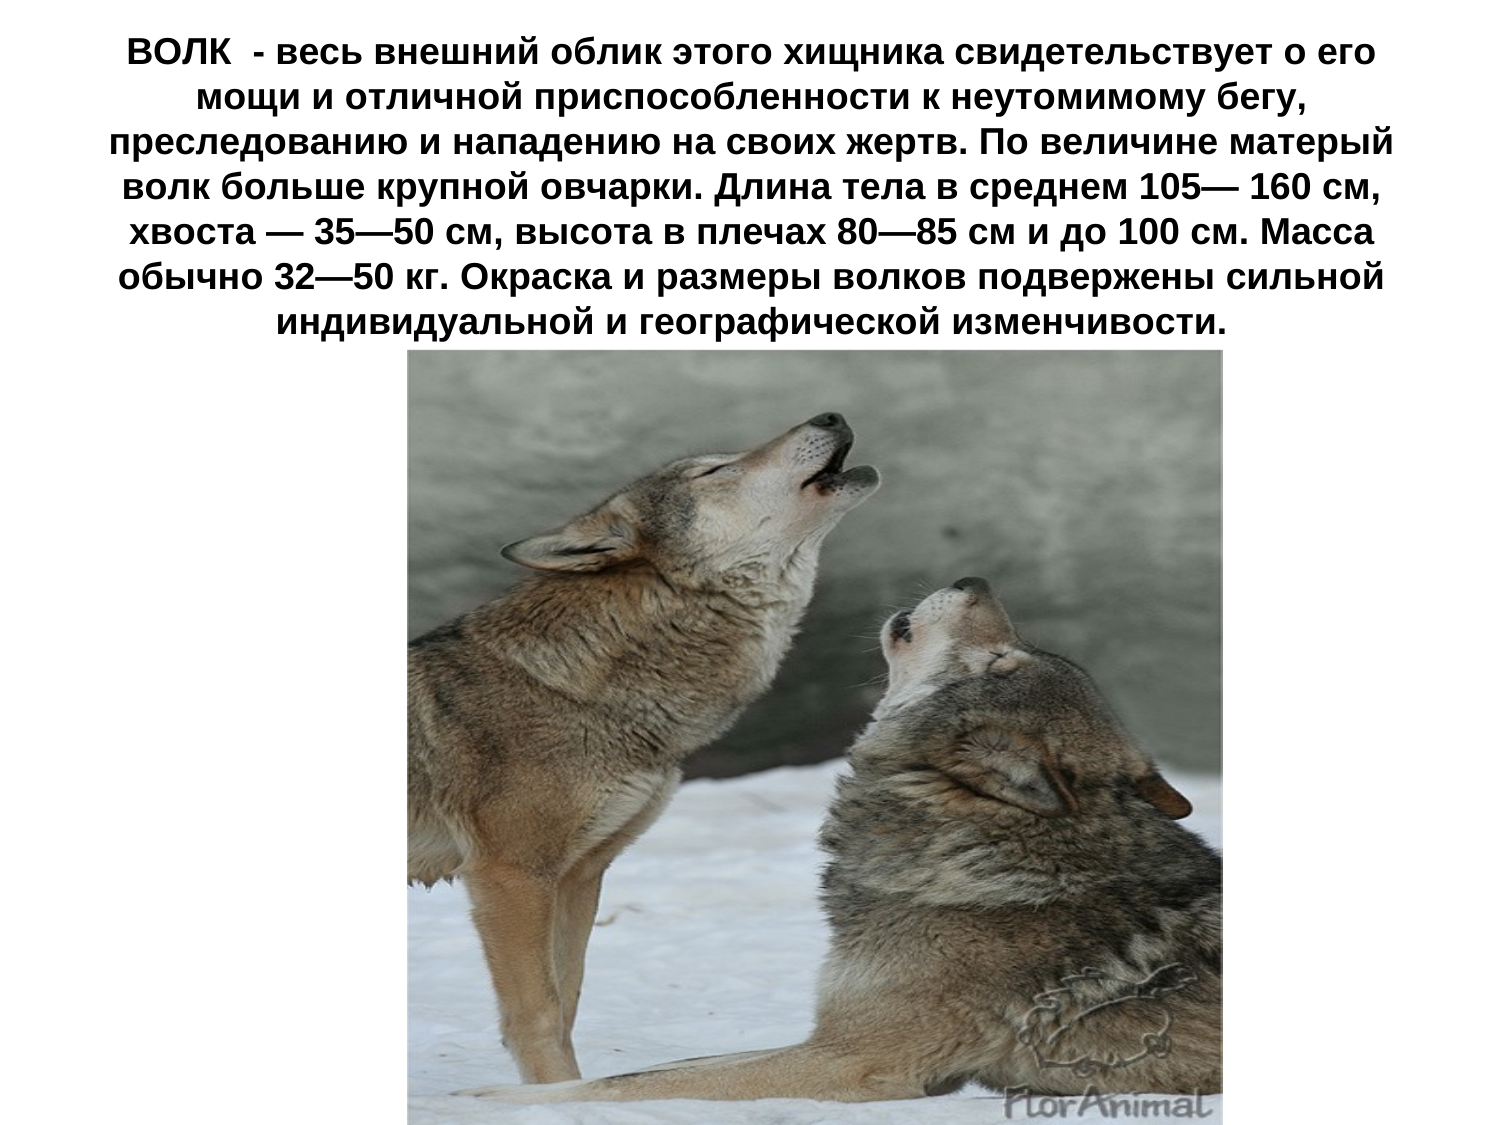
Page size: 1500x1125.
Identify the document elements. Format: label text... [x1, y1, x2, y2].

title ВОЛК - весь внешний облик этого хищника свидетельствует о его мощи и отличной приспособленности к неутомимому бегу, преследованию и нападению на своих жертв. По величине матерый волк больше крупной овчарки. Длина тела в среднем 105— 160 см, хвоста — 35—50 см, высота в плечах 80—85 см и до 100 см. Масса обычно 32—50 кг. Окраска и размеры волков подвержены сильной индивидуальной и географической изменчивости. [76, 18, 1427, 351]
picture [407, 349, 1223, 1125]
